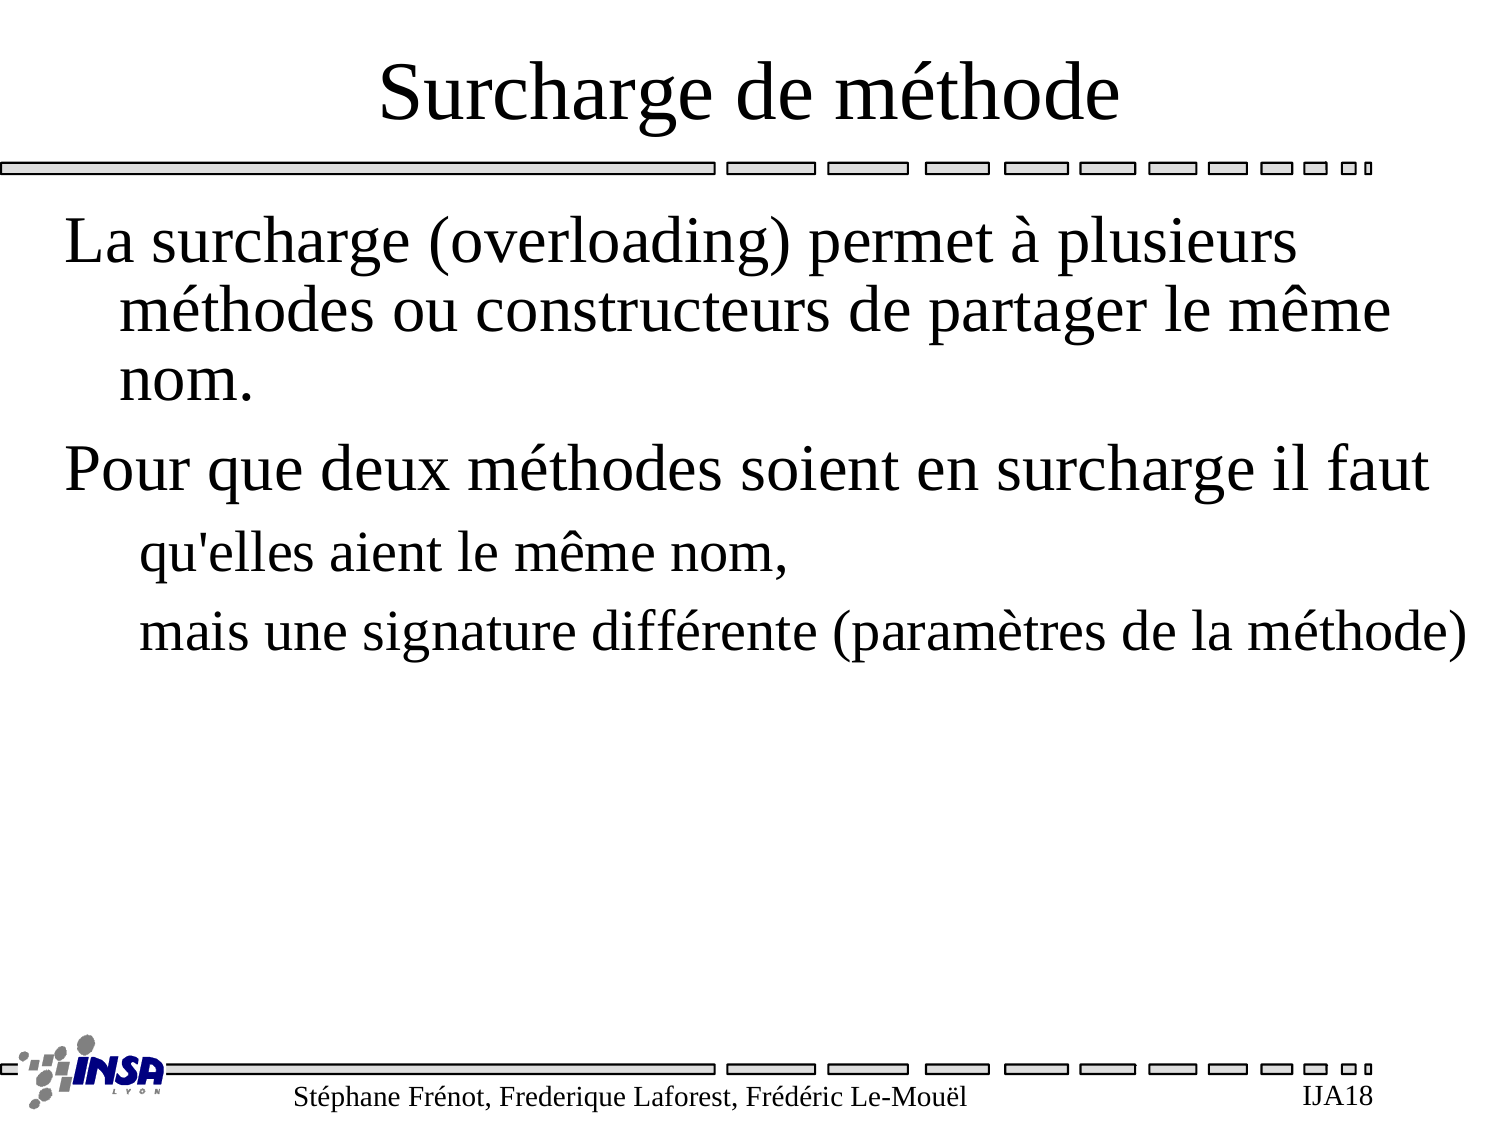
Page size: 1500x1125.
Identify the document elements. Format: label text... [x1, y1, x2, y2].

title Surcharge de méthode [112, 0, 1388, 188]
list La surcharge (overloading) permet à plusieurs méthodes ou constructeurs de partager le même nom. Pour que deux méthodes soient en surcharge il faut qu'elles aient le même nom, mais une signature différente (paramètres de la méthode) [49, 200, 1500, 876]
